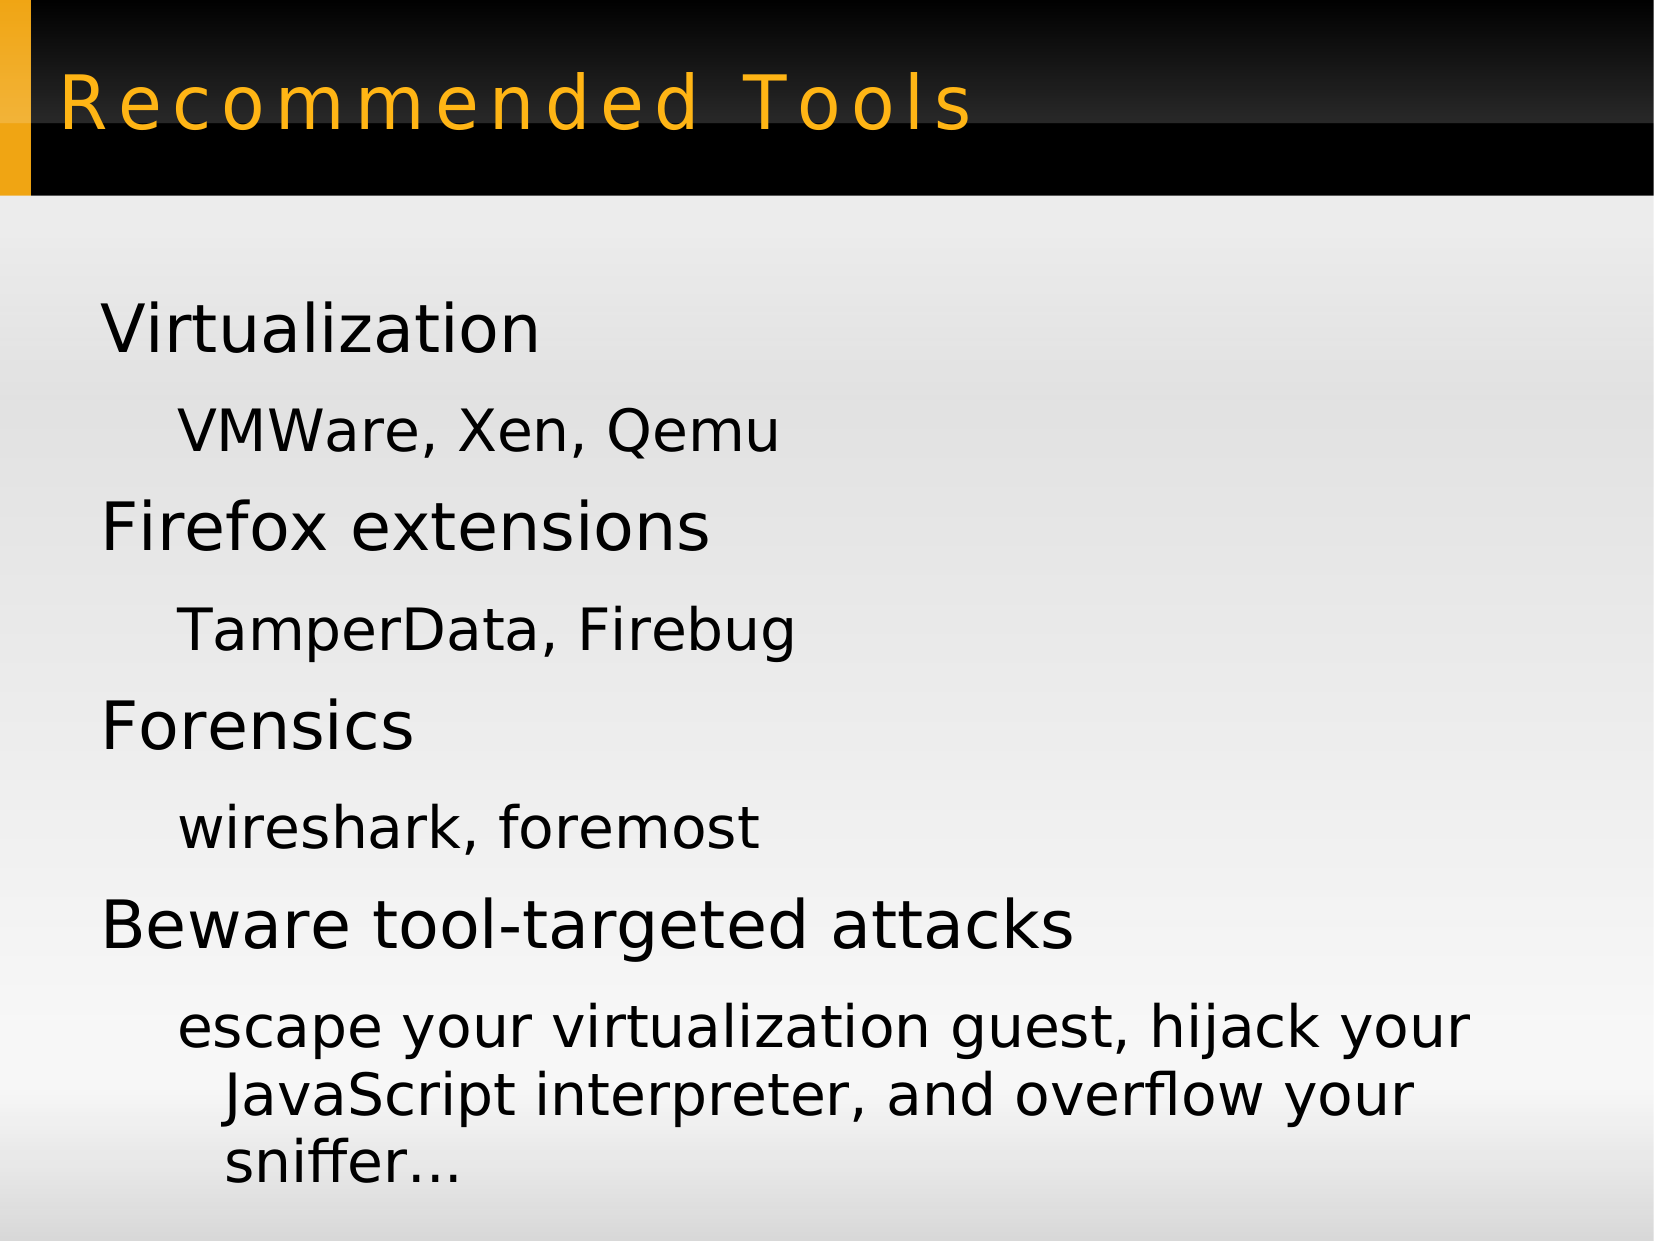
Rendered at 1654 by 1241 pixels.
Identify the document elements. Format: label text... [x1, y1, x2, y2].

title Recommended Tools [59, 36, 1270, 171]
picture [0, 0, 1654, 1241]
list Virtualization VMWare, Xen, Qemu Firefox extensions TamperData, Firebug Forensics wireshark, foremost Beware tool-targeted attacks escape your virtualization guest, hijack your JavaScript interpreter, and overflow your sniffer... [82, 290, 1571, 1197]
